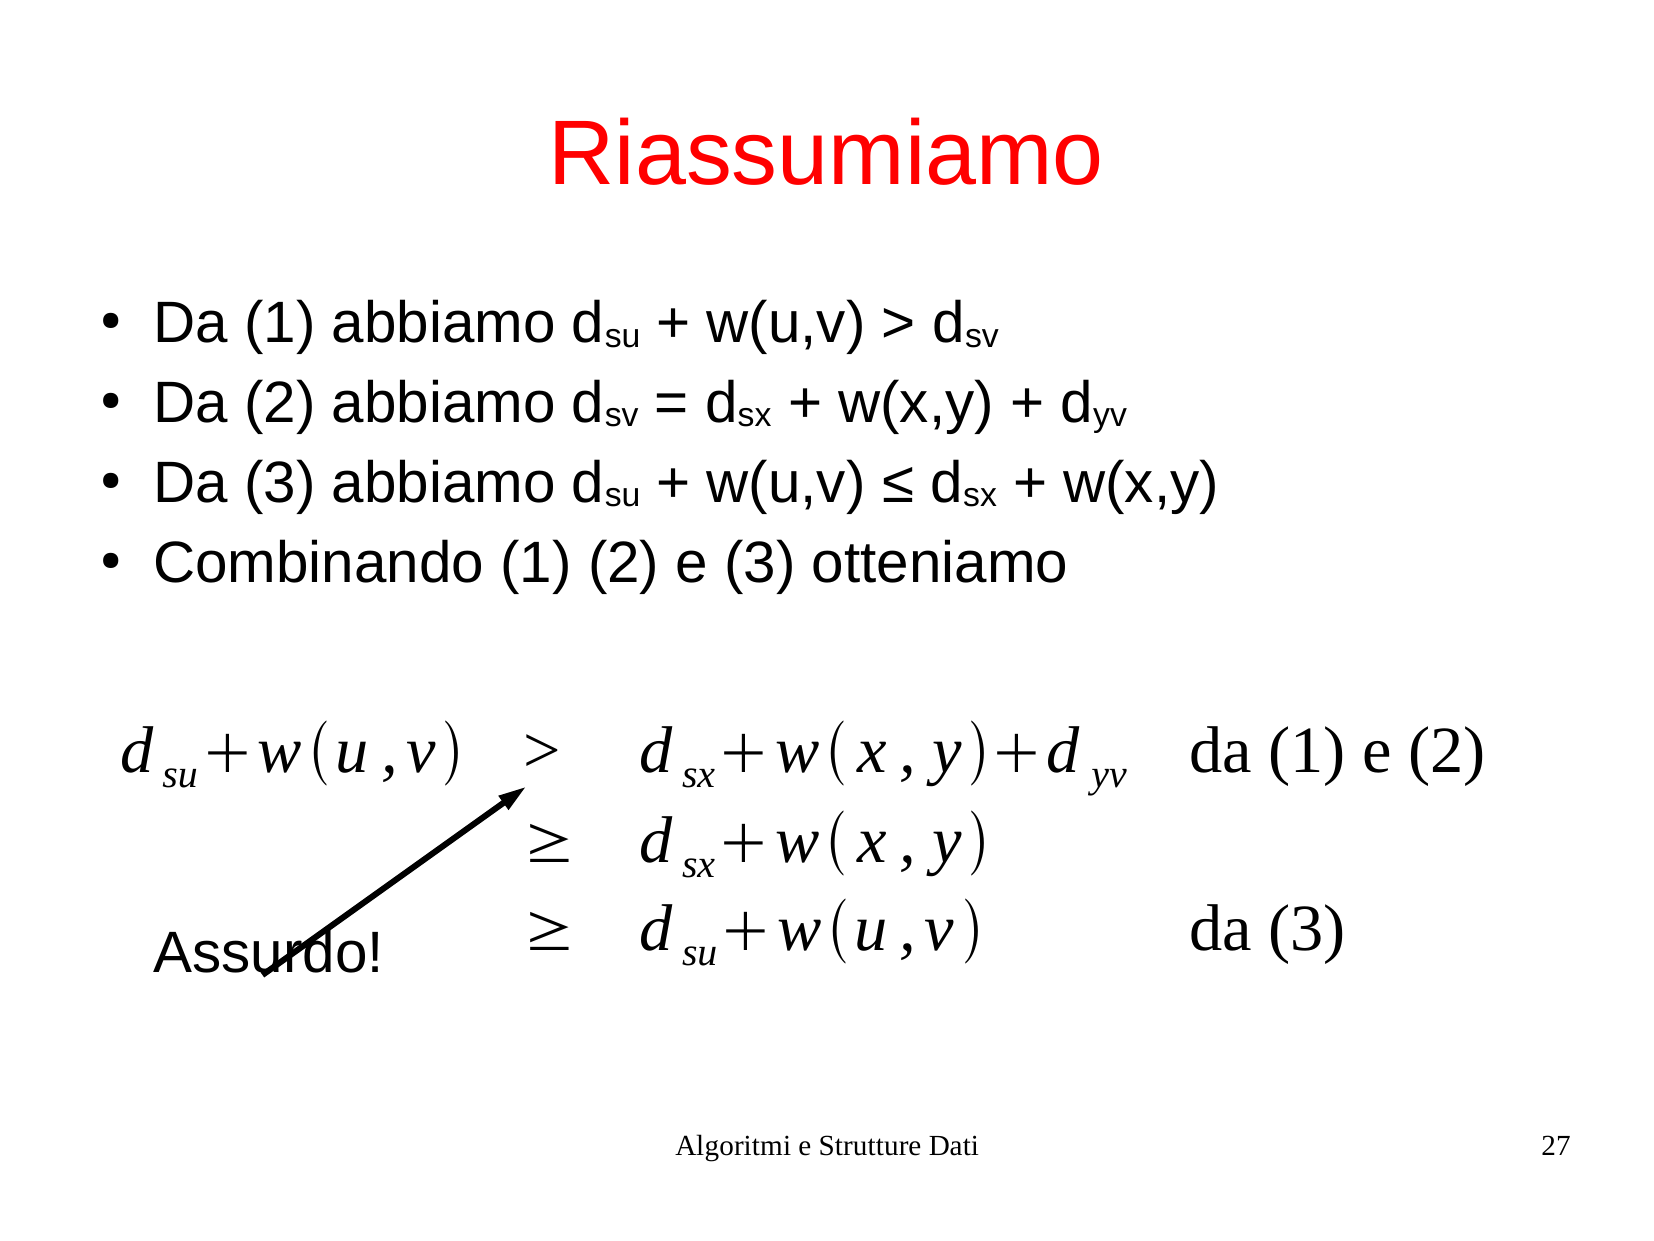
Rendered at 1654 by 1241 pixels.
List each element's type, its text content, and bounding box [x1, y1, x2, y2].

list Da (1) abbiamo dsu + w(u,v) > dsv Da (2) abbiamo dsv = dsx + w(x,y) + dyv Da (3) abbiamo dsu + w(u,v) ≤ dsx + w(x,y) Combinando (1) (2) e (3) otteniamo Assurdo! [82, 290, 1571, 1109]
chart [112, 707, 1494, 976]
title Riassumiamo [82, 49, 1571, 257]
